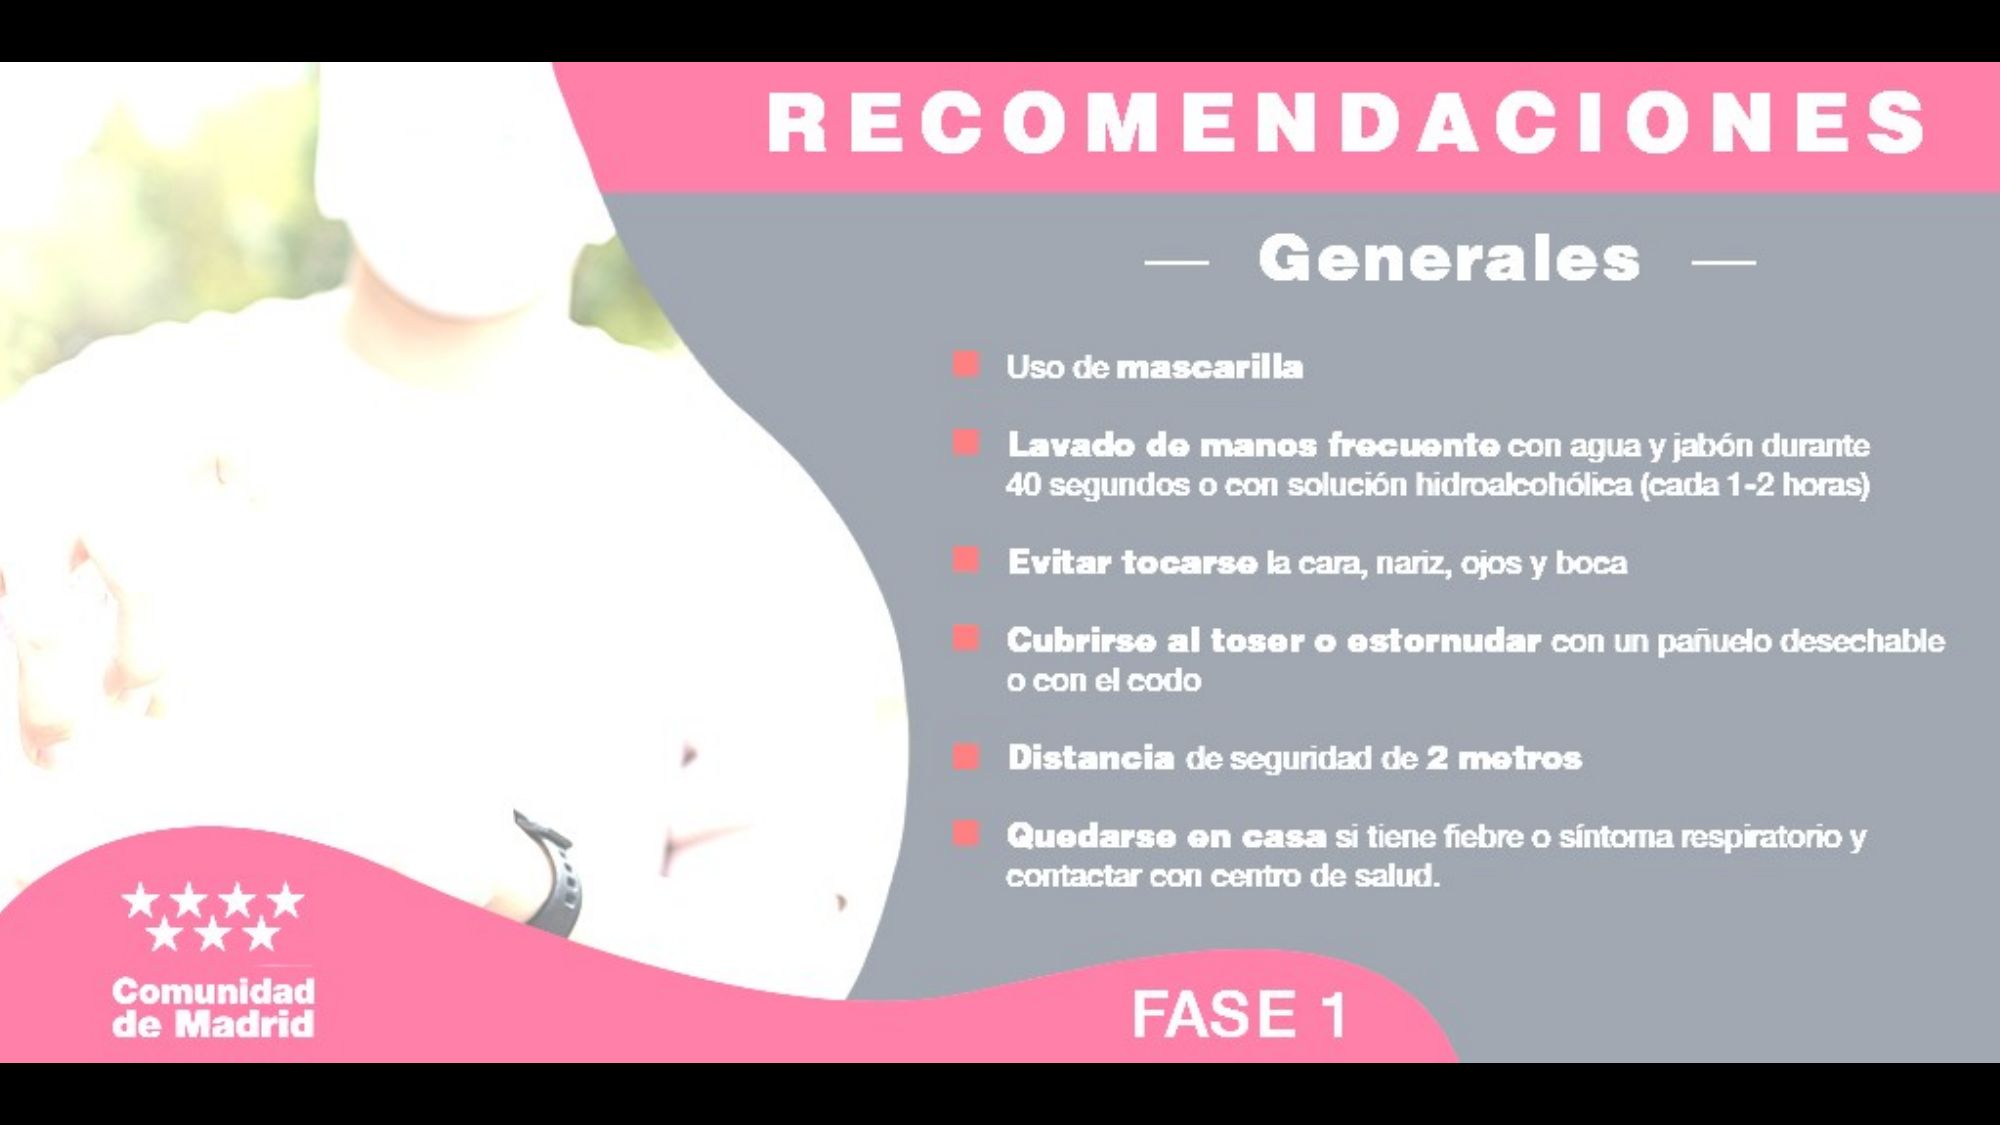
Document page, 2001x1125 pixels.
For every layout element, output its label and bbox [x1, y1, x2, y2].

picture [0, 62, 2000, 1063]
